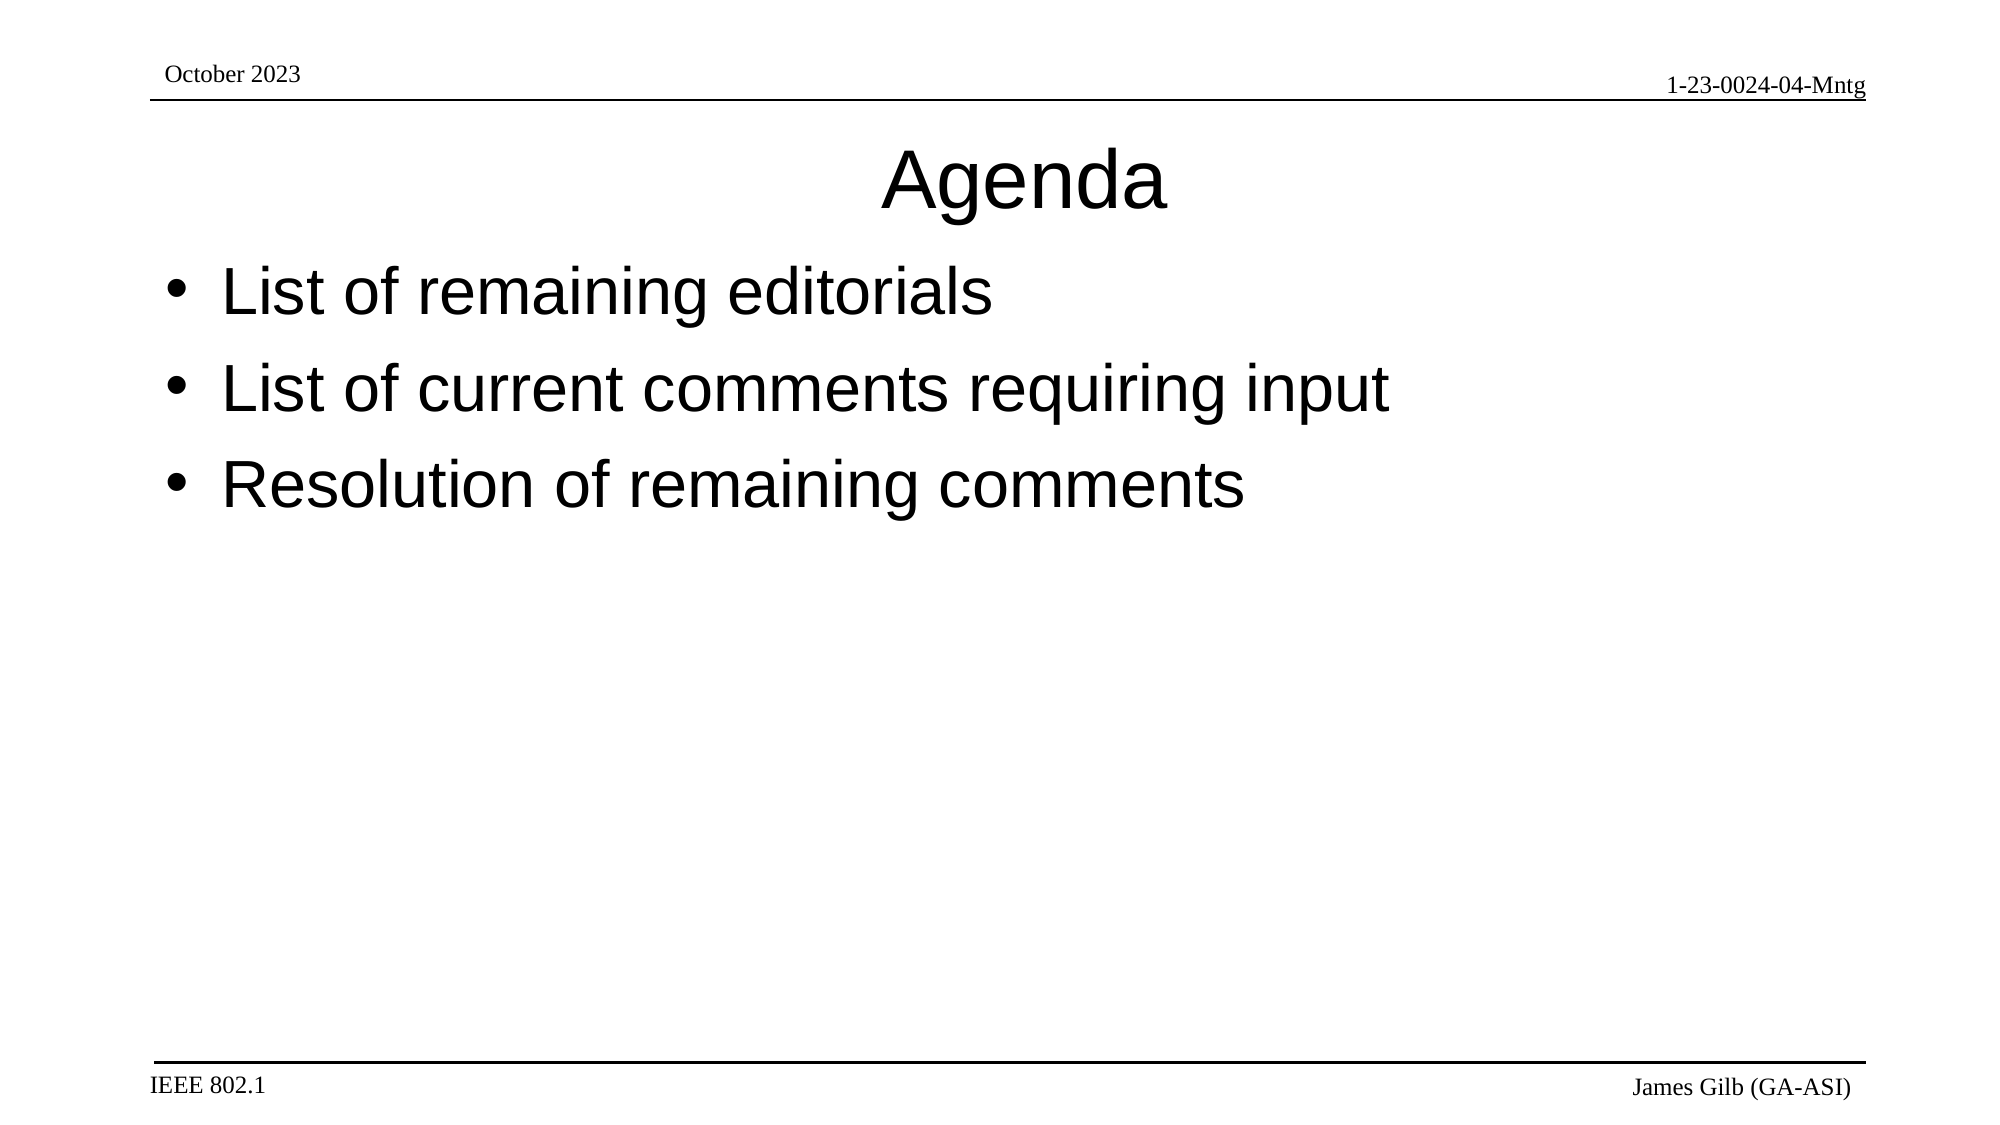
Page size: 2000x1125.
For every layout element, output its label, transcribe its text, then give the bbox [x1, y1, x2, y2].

title Agenda [149, 112, 1900, 238]
list List of remaining editorials List of current comments requiring input Resolution of remaining comments [149, 239, 1900, 1051]
